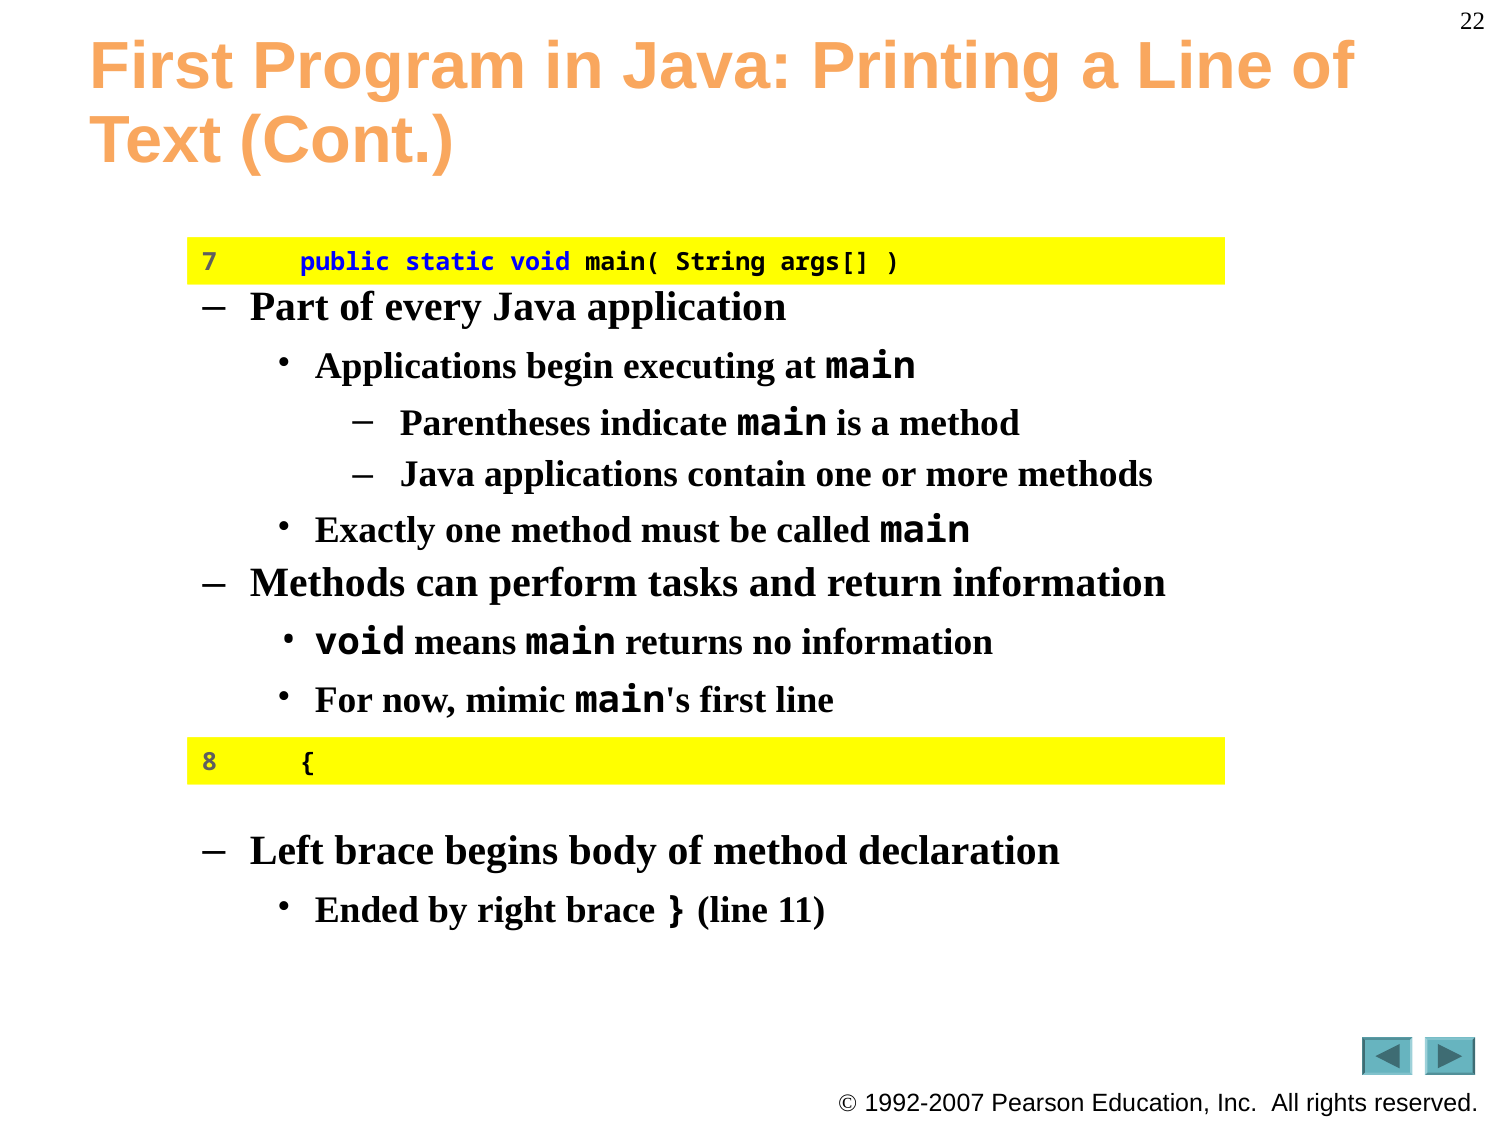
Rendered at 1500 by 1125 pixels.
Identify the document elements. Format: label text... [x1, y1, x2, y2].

list Part of every Java application Applications begin executing at main Parentheses indicate main is a method Java applications contain one or more methods Exactly one method must be called main Methods can perform tasks and return information void means main returns no information For now, mimic main's first line Left brace begins body of method declaration Ended by right brace } (line 11) [112, 220, 1425, 963]
title First Program in Java: Printing a Line of Text (Cont.) [75, 12, 1426, 201]
text_box 8 { [187, 737, 1225, 785]
text_box 7 public static void main( String args[] ) [187, 237, 1225, 285]
